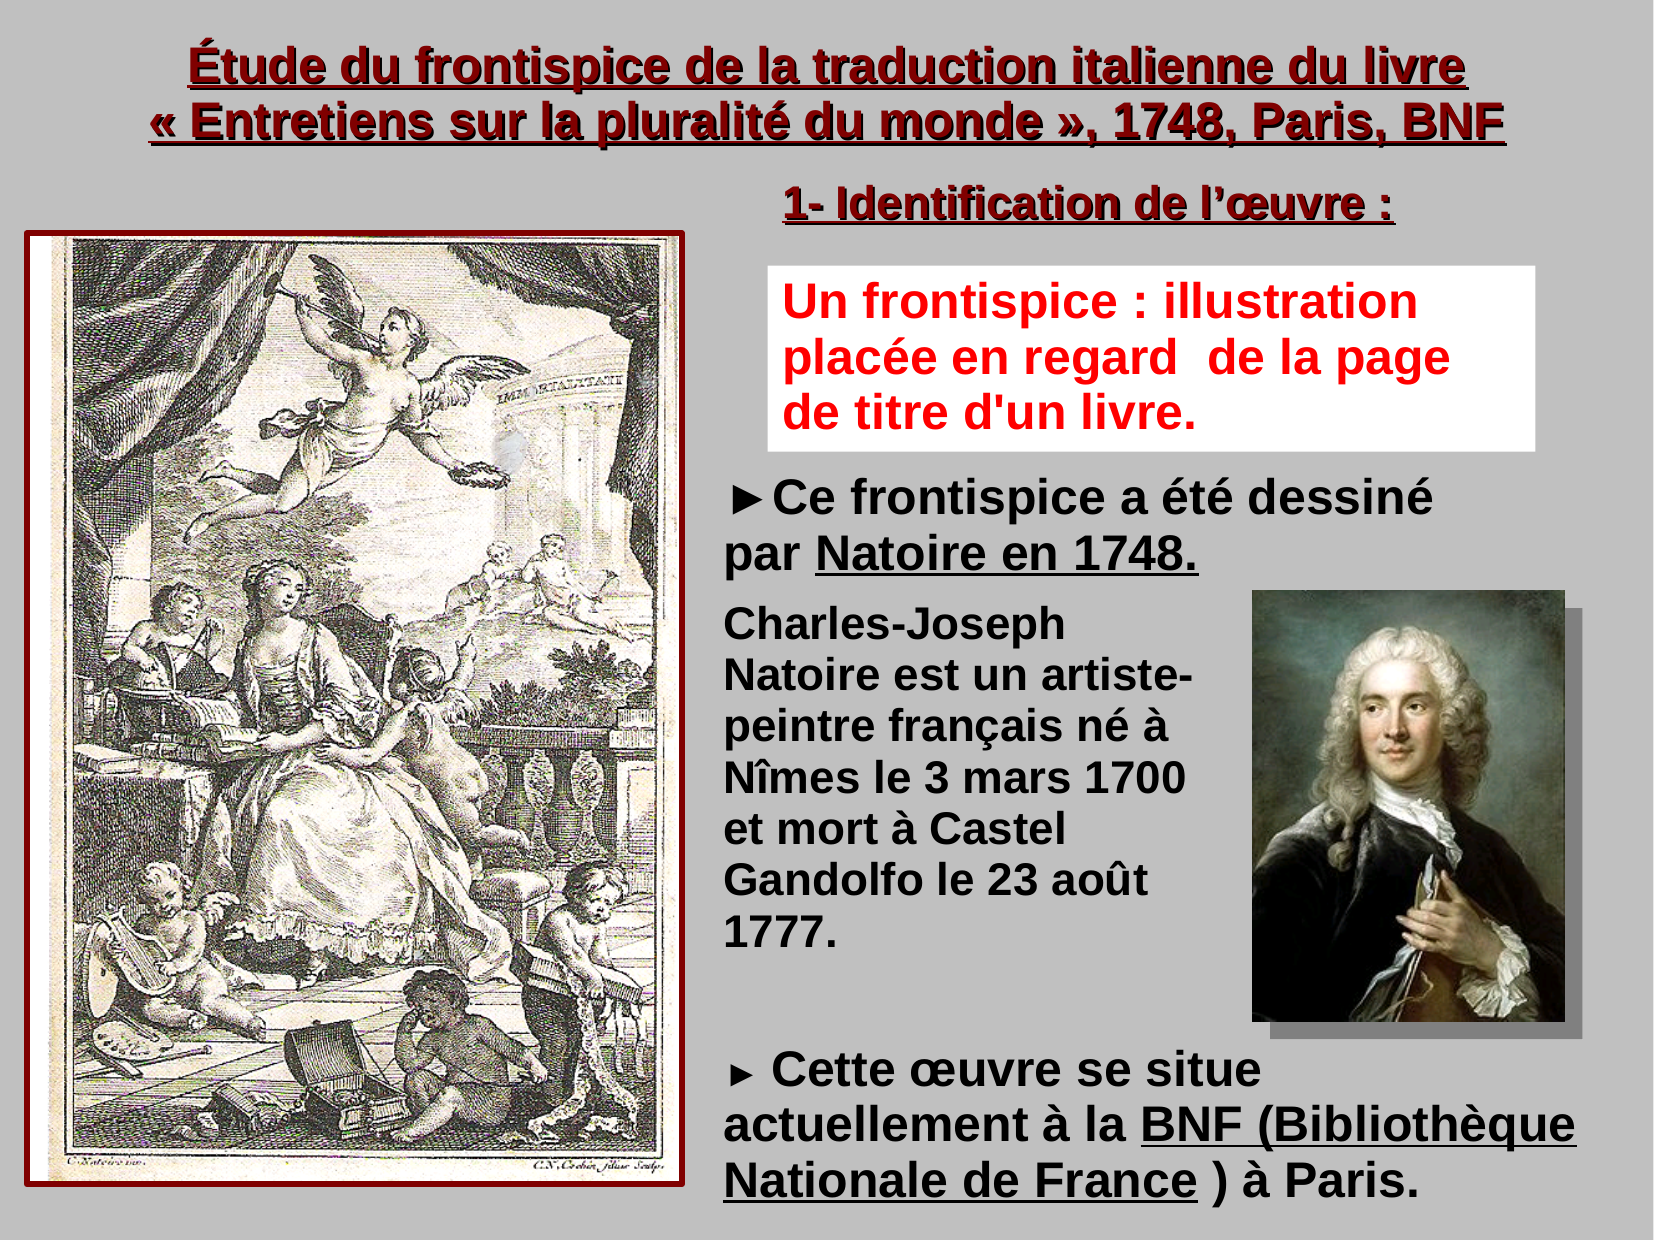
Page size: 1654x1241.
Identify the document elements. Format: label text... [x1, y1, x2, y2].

text_box 1- Identification de l’œuvre : [767, 169, 1595, 237]
text_box ► Cette œuvre se situe actuellement à la BNF (Bibliothèque Nationale de France ) à Paris. [708, 1033, 1595, 1220]
text_box Étude du frontispice de la traduction italienne du livre « Entretiens sur la pluralité du monde », 1748, Paris, BNF [29, 29, 1625, 159]
picture [1252, 590, 1565, 1022]
text_box Charles-Joseph Natoire est un artiste-peintre français né à Nîmes le 3 mars 1700 et mort à Castel Gandolfo le 23 août 1777. [708, 590, 1241, 975]
text_box ►Ce frontispice a été dessiné par Natoire en 1748. [708, 461, 1506, 591]
text_box Un frontispice : illustration placée en regard de la page de titre d'un livre. [767, 265, 1536, 452]
picture [29, 236, 680, 1182]
